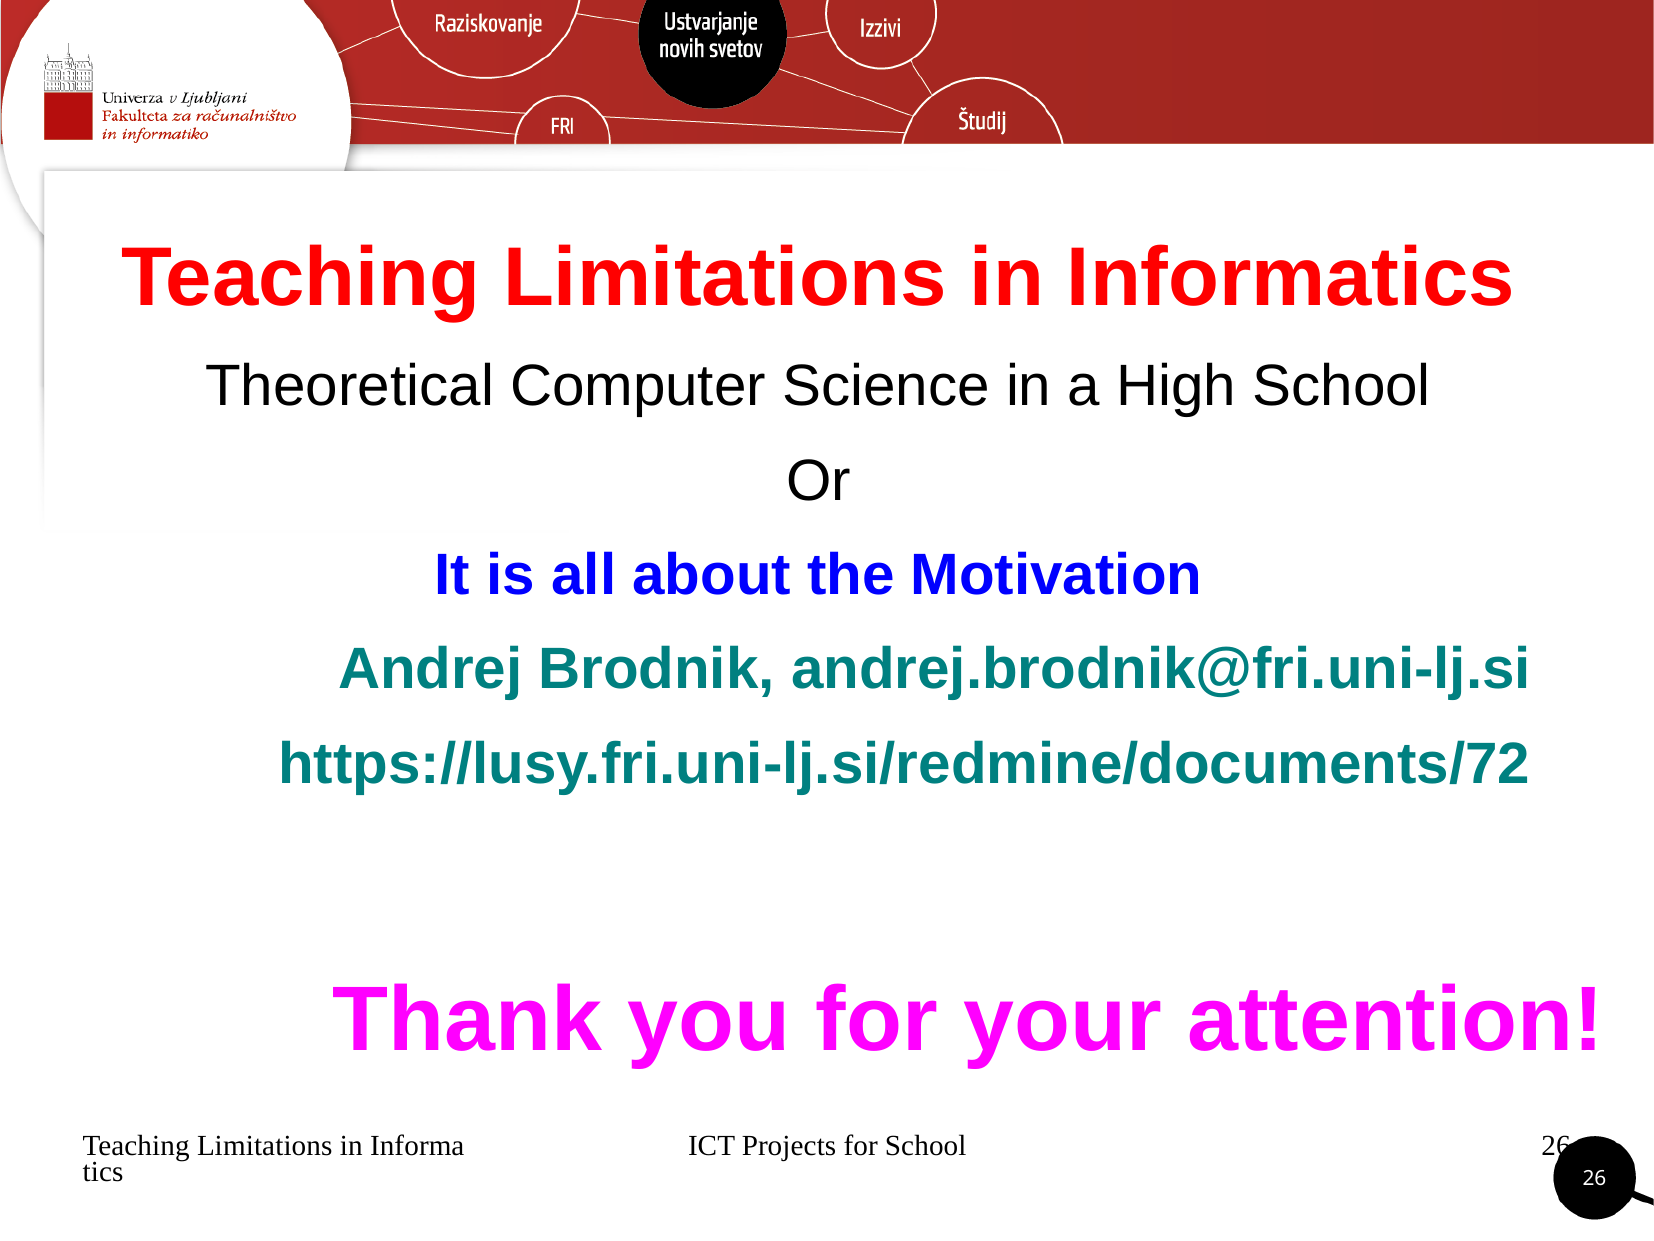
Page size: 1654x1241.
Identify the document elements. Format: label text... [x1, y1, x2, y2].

title Thank you for your attention! [118, 915, 1607, 1123]
picture [0, 0, 1654, 1241]
text_box <številka> [1553, 1145, 1636, 1212]
list Teaching Limitations in Informatics Theoretical Computer Science in a High School Or It is all about the Motivation Andrej Brodnik, andrej.brodnik@fri.uni-lj.si https://lusy.fri.uni-lj.si/redmine/documents/72 [106, 230, 1532, 868]
